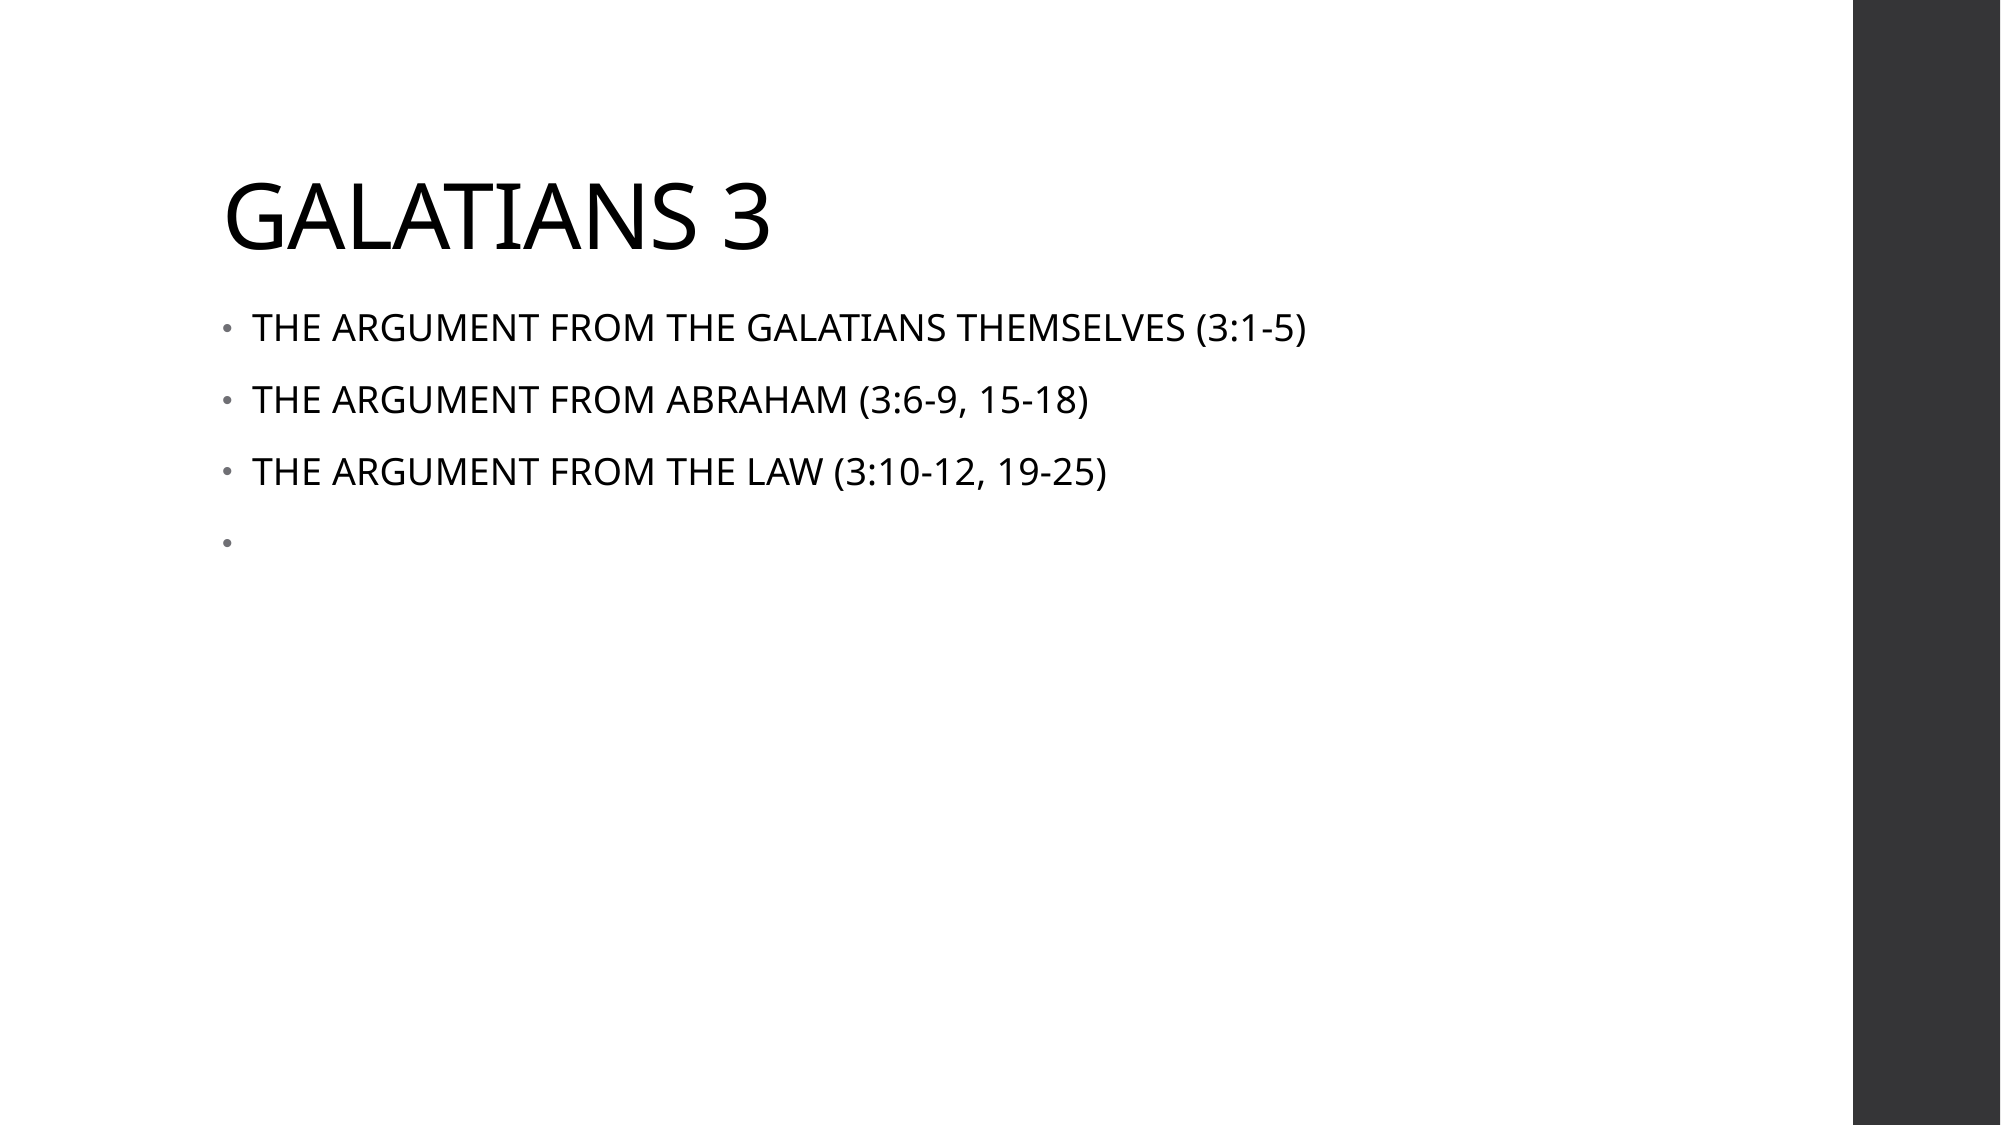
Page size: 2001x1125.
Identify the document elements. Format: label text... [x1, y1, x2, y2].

title GALATIANS 3 [206, 60, 1797, 278]
list THE ARGUMENT FROM THE GALATIANS THEMSELVES (3:1-5) THE ARGUMENT FROM ABRAHAM (3:6-9, 15-18) THE ARGUMENT FROM THE LAW (3:10-12, 19-25) [206, 299, 1617, 1014]
